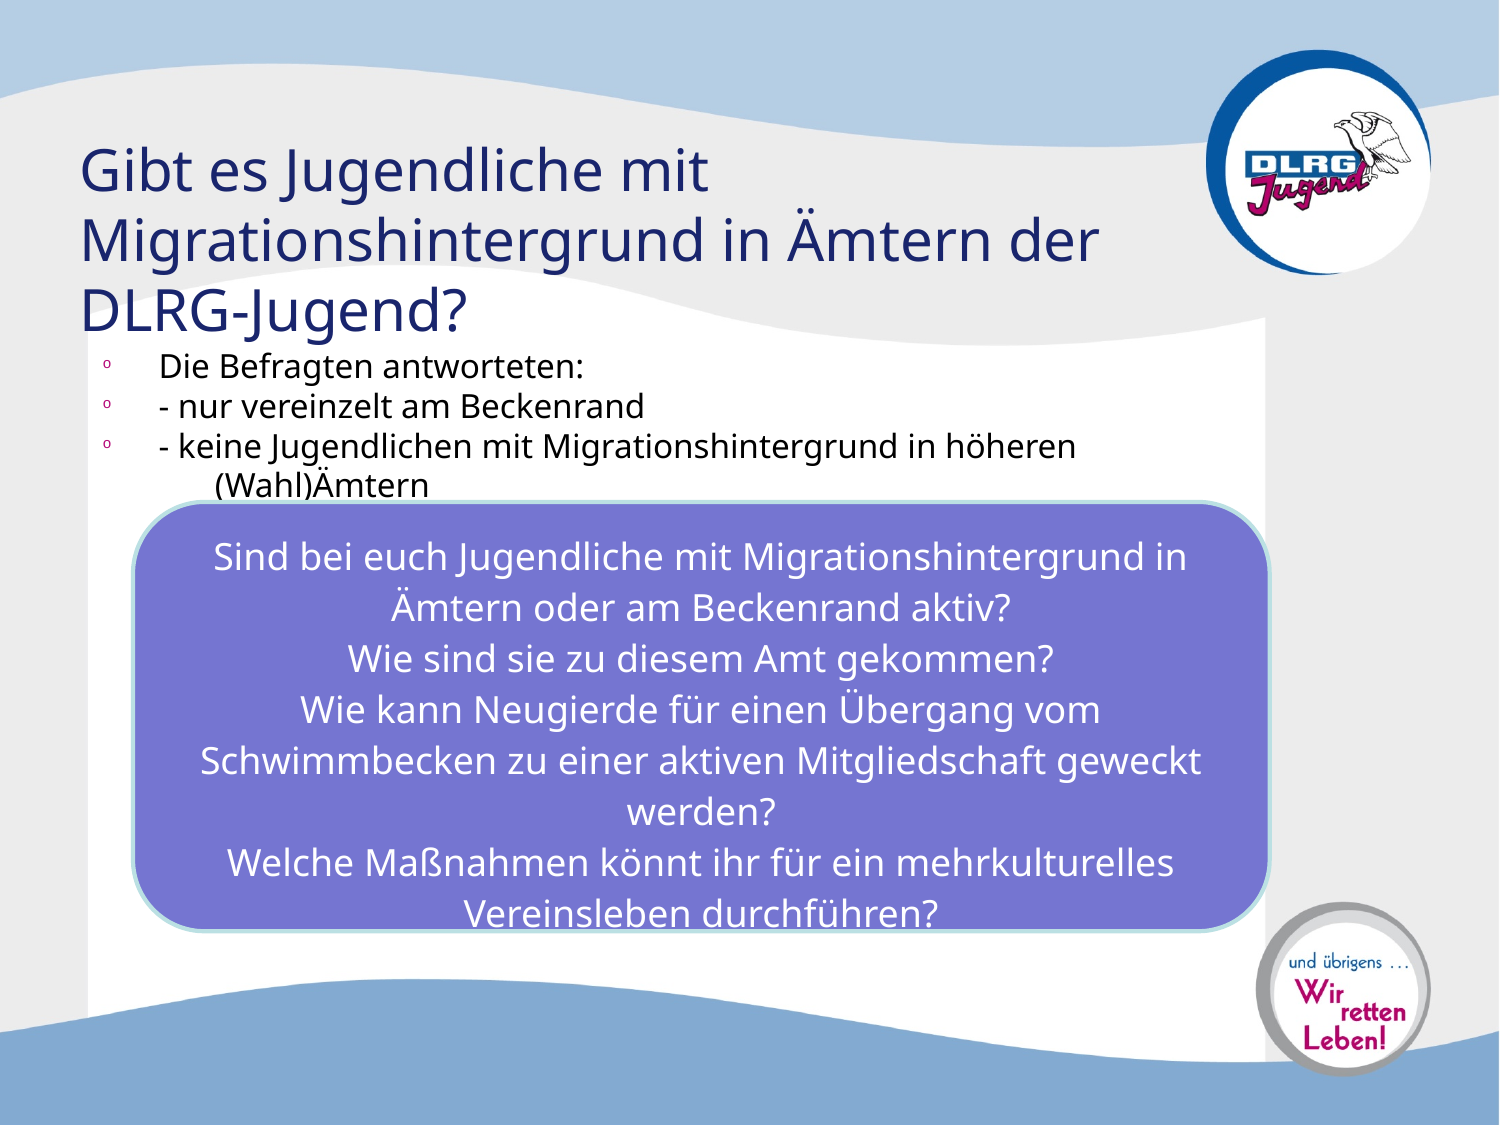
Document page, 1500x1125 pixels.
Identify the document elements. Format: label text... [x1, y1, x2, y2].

text_box Sind bei euch Jugendliche mit Migrationshintergrund in Ämtern oder am Beckenrand aktiv? Wie sind sie zu diesem Amt gekommen? Wie kann Neugierde für einen Übergang vom Schwimmbecken zu einer aktiven Mitgliedschaft geweckt werden? Welche Maßnahmen könnt ihr für ein mehrkulturelles Vereinsleben durchführen? [132, 501, 1270, 932]
picture [0, 0, 1500, 1125]
title Gibt es Jugendliche mit Migrationshintergrund in Ämtern der DLRG-Jugend? [64, 125, 1128, 238]
list Die Befragten antworteten: - nur vereinzelt am Beckenrand - keine Jugendlichen mit Migrationshintergrund in höheren (Wahl)Ämtern [87, 337, 1263, 975]
